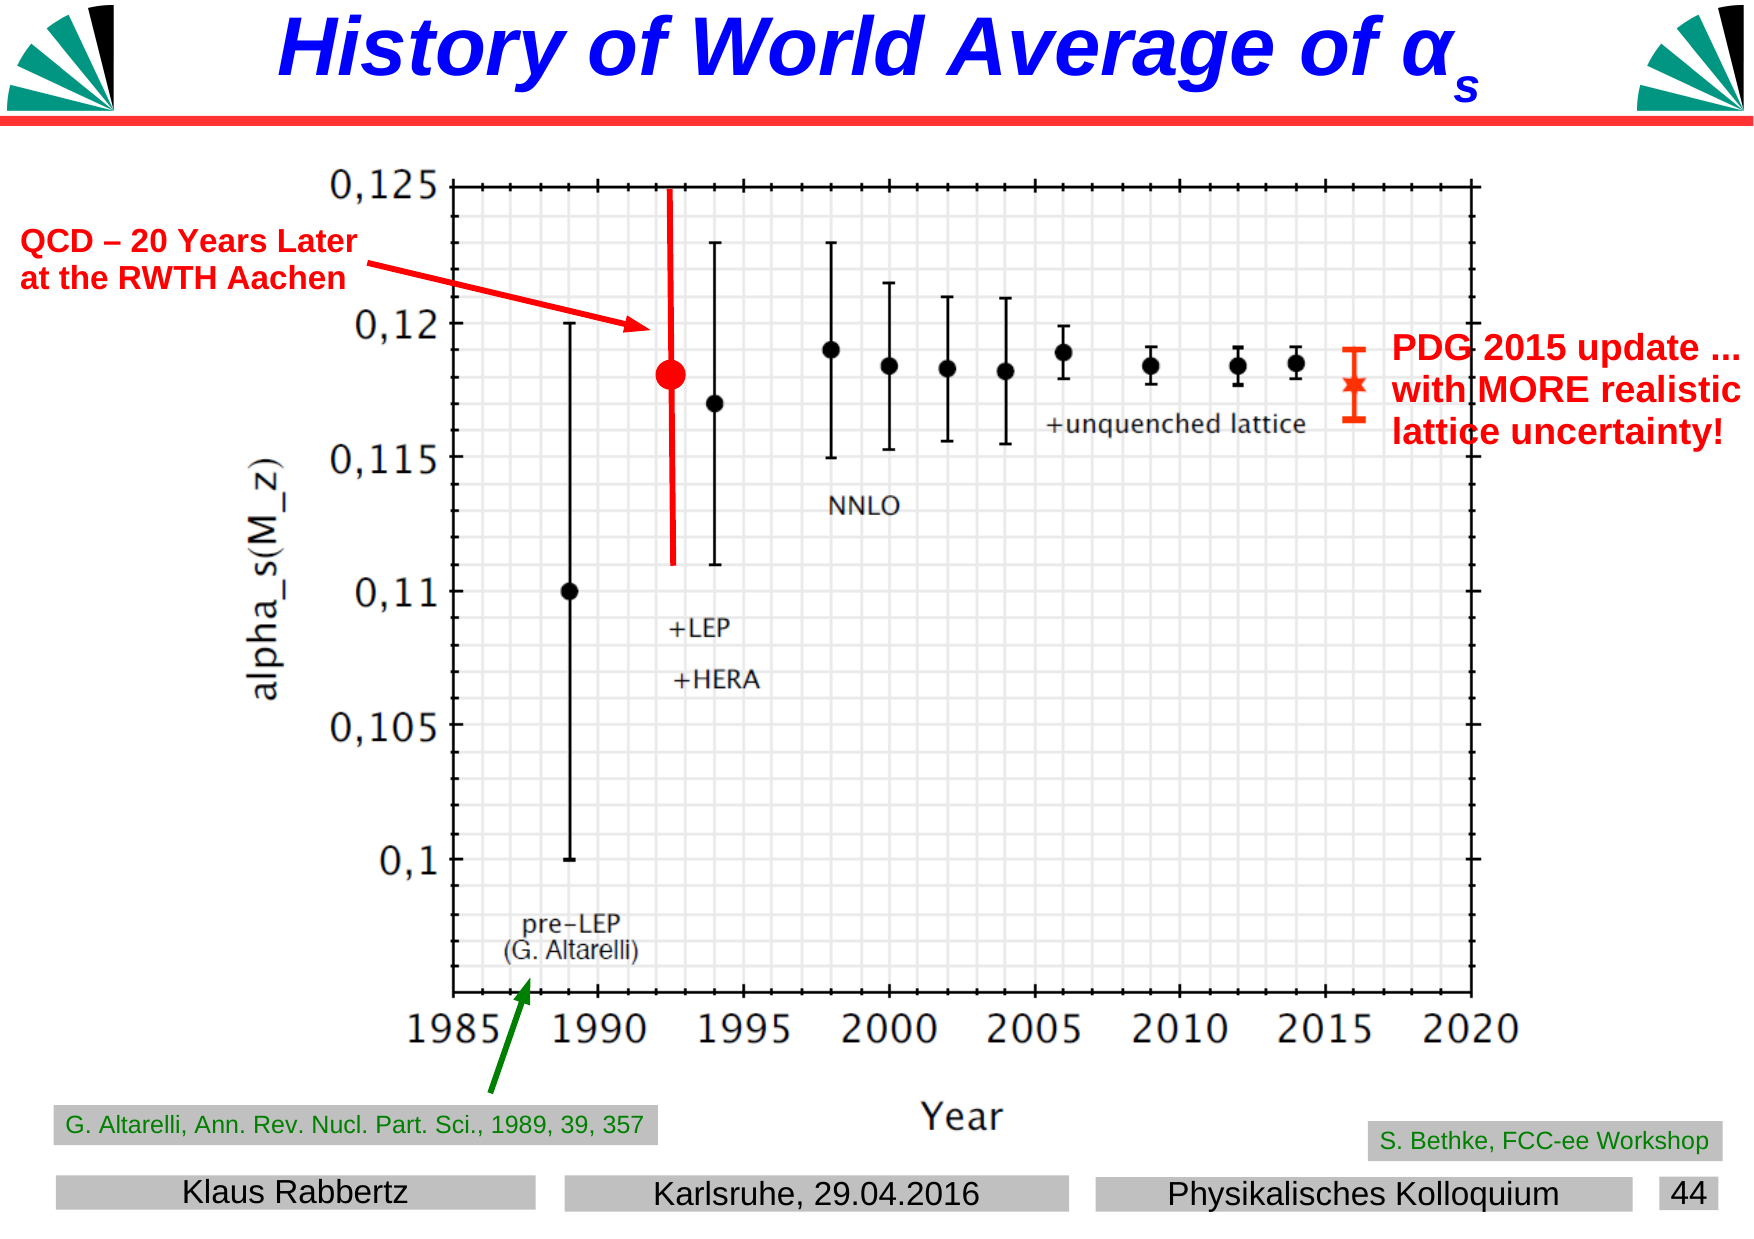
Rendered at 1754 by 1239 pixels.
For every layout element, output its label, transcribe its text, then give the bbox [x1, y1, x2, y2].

text_box S. Bethke, FCC-ee Workshop [1367, 1121, 1723, 1162]
text_box G. Altarelli, Ann. Rev. Nucl. Part. Sci., 1989, 39, 357 [53, 1105, 653, 1146]
text_box [658, 362, 683, 387]
picture [7, 5, 114, 112]
text_box PDG 2015 update ... with MORE realistic lattice uncertainty! [1380, 320, 1754, 459]
picture [1637, 5, 1744, 112]
text_box QCD – 20 Years Later at the RWTH Aachen [8, 216, 368, 307]
picture [230, 154, 1523, 1137]
title History of World Average of αs [129, 0, 1629, 114]
